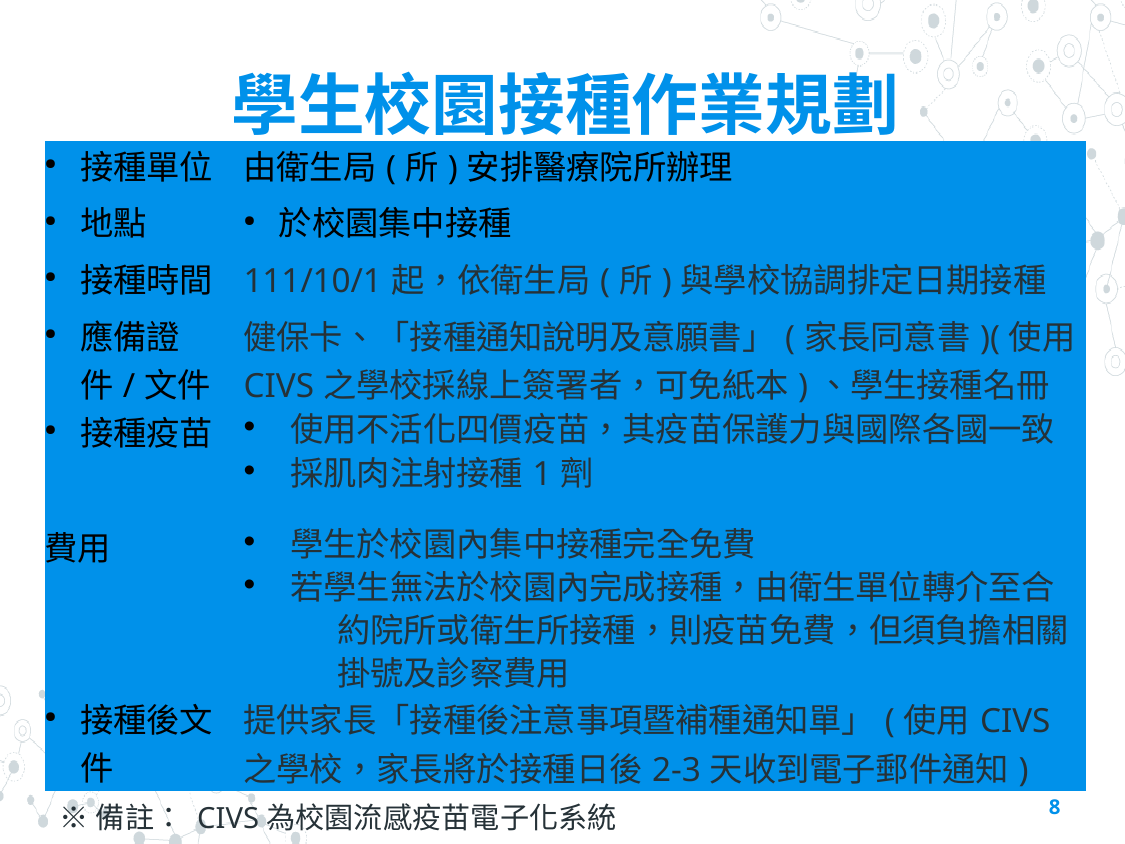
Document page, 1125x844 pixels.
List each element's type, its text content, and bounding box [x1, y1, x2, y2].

table_cell 於校園集中接種 [243, 197, 1086, 254]
table_cell 學生於校園內集中接種完全免費 若學生無法於校園內完成接種，由衛生單位轉介至合約院所或衛生所接種，則疫苗免費，但須負擔相關掛號及診察費用 [243, 522, 1086, 694]
table_cell 應備證件/文件 [45, 311, 243, 407]
table_header 由衛生局(所)安排醫療院所辦理 [243, 141, 1086, 197]
table_cell 使用不活化四價疫苗，其疫苗保護力與國際各國一致 採肌肉注射接種1劑 [243, 407, 1086, 522]
table_cell 接種時間 [45, 254, 243, 311]
text_box 8 [1033, 779, 1102, 844]
text_box ※備註： CIVS為校園流感疫苗電子化系統 [44, 791, 716, 843]
table_cell 地點 [45, 197, 243, 254]
table_cell 接種後文件 [45, 694, 243, 791]
table_cell 費用 [45, 522, 243, 694]
table_cell 111/10/1起，依衛生局(所)與學校協調排定日期接種 [243, 254, 1086, 311]
table_header 接種單位 [45, 141, 243, 197]
table_cell 健保卡、「接種通知說明及意願書」(家長同意書)(使用CIVS之學校採線上簽署者，可免紙本)、學生接種名冊 [243, 311, 1086, 407]
table_cell 提供家長「接種後注意事項暨補種通知單」(使用CIVS之學校，家長將於接種日後2-3天收到電子郵件通知) [243, 694, 1086, 791]
table_cell 接種疫苗 [45, 407, 243, 522]
title 學生校園接種作業規劃 [87, 47, 1044, 141]
